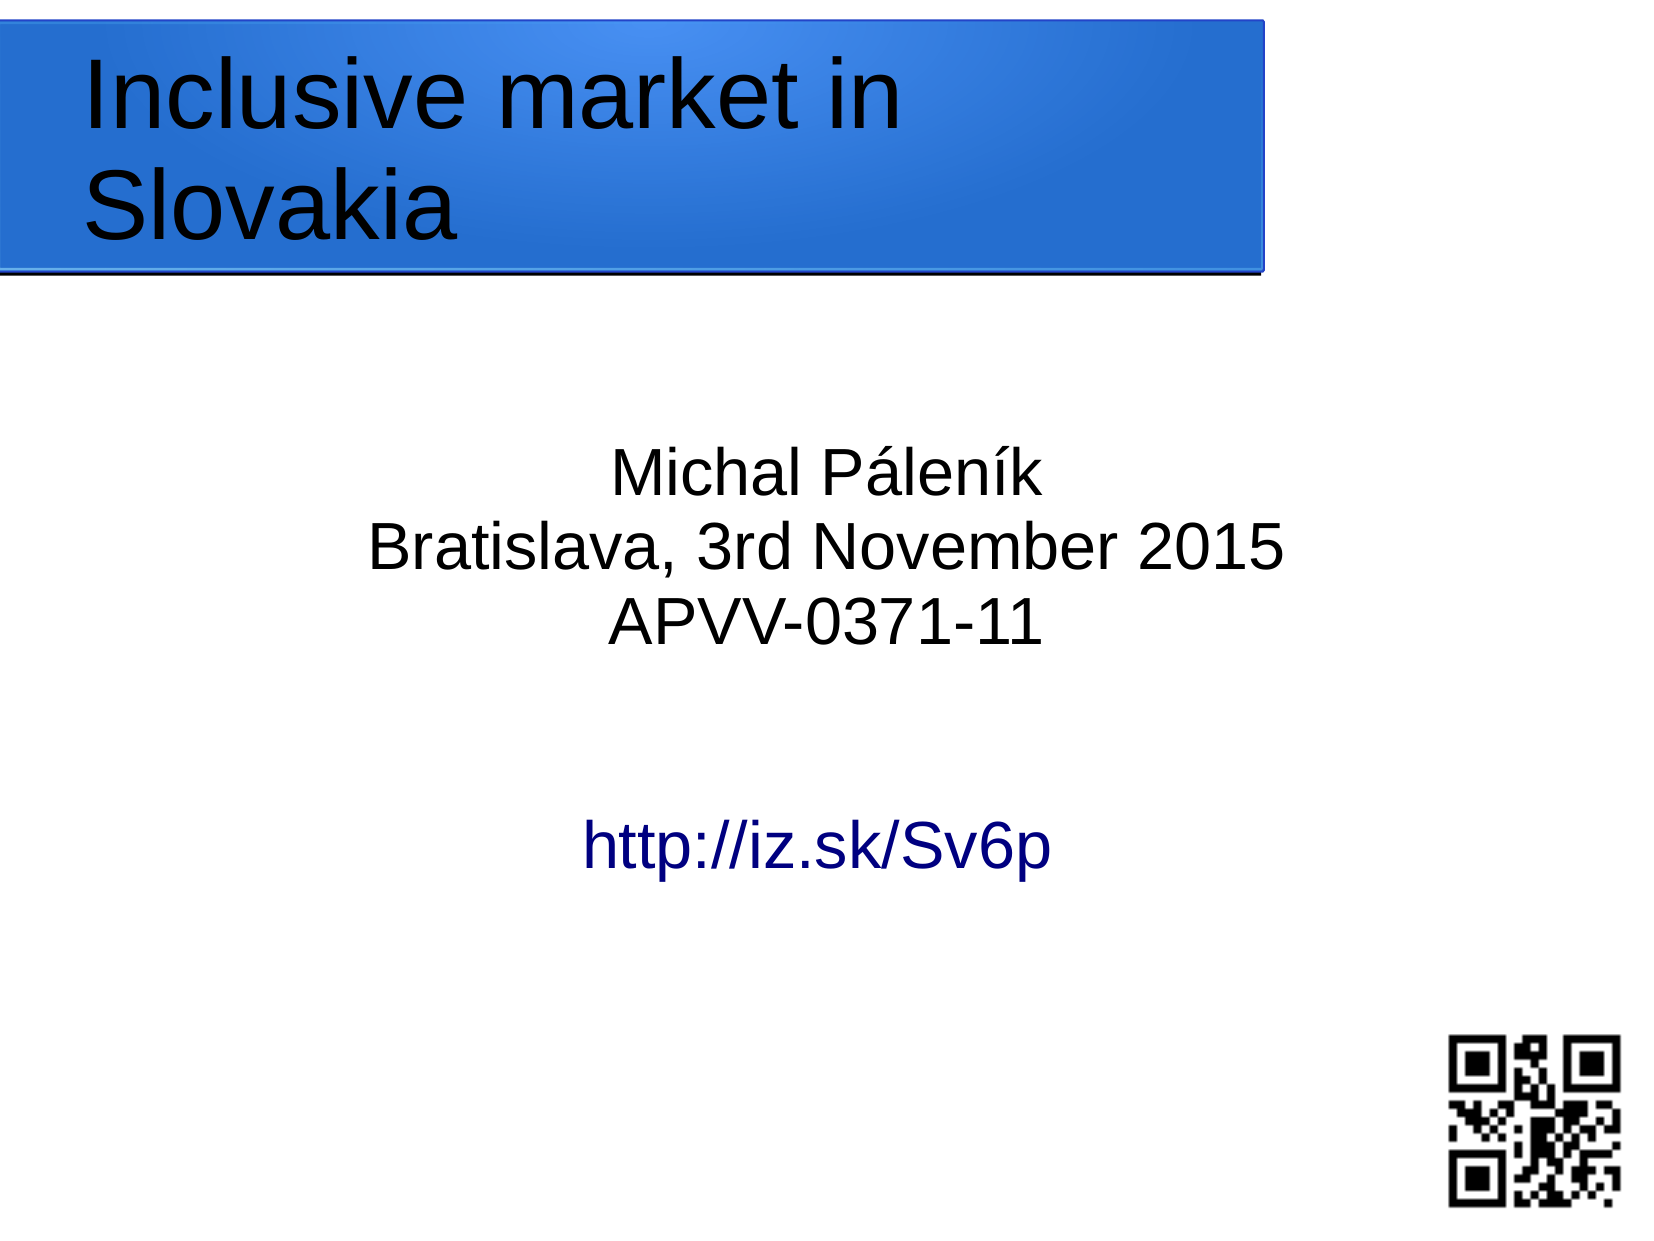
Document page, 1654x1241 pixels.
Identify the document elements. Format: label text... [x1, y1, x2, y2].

subtitle Michal Páleník Bratislava, 3rd November 2015 APVV-0371-11 http://iz.sk/Sv6p [82, 299, 1571, 1019]
picture [1417, 1003, 1654, 1241]
title Inclusive market in Slovakia [82, 38, 1235, 261]
